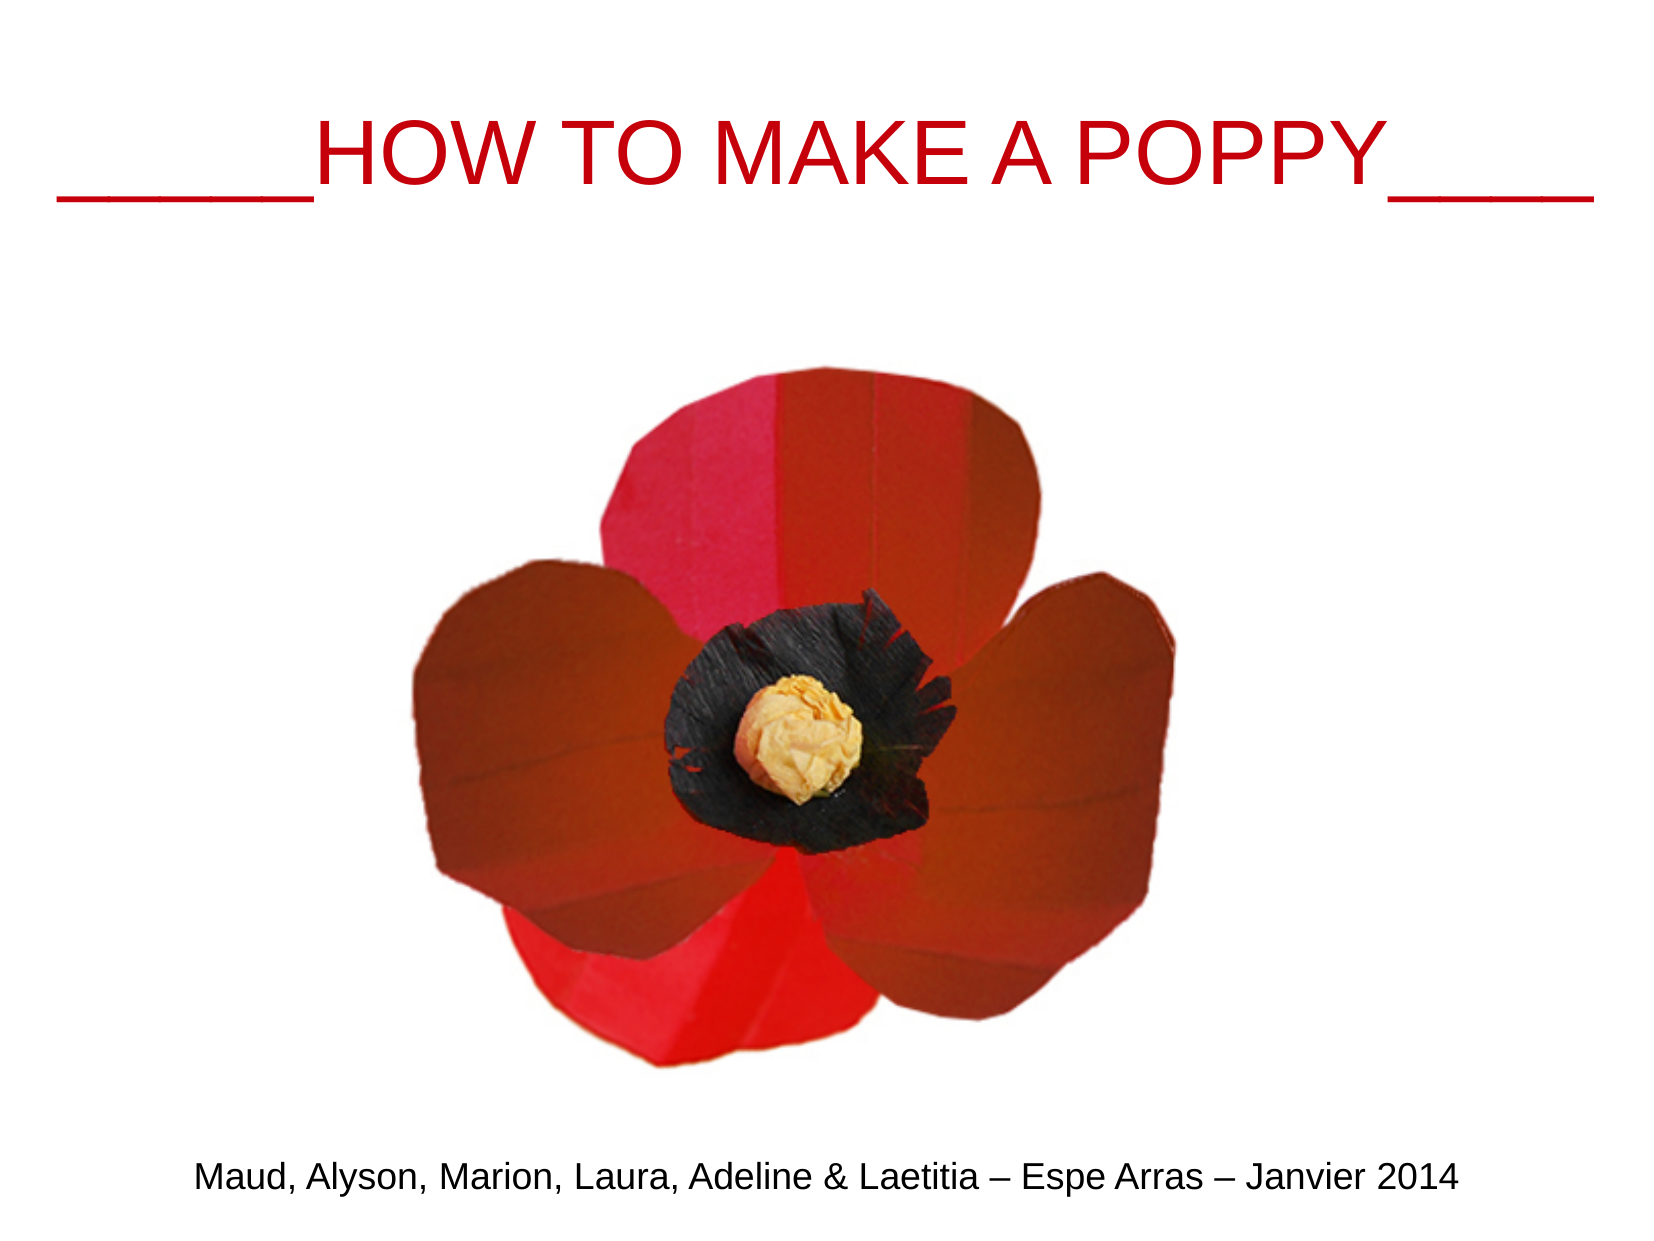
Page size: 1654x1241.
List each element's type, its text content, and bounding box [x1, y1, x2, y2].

text_box Maud, Alyson, Marion, Laura, Adeline & Laetitia – Espe Arras – Janvier 2014 [0, 1147, 1654, 1205]
picture [363, 259, 1229, 1146]
title _____HOW TO MAKE A POPPY____ [0, 49, 1654, 257]
